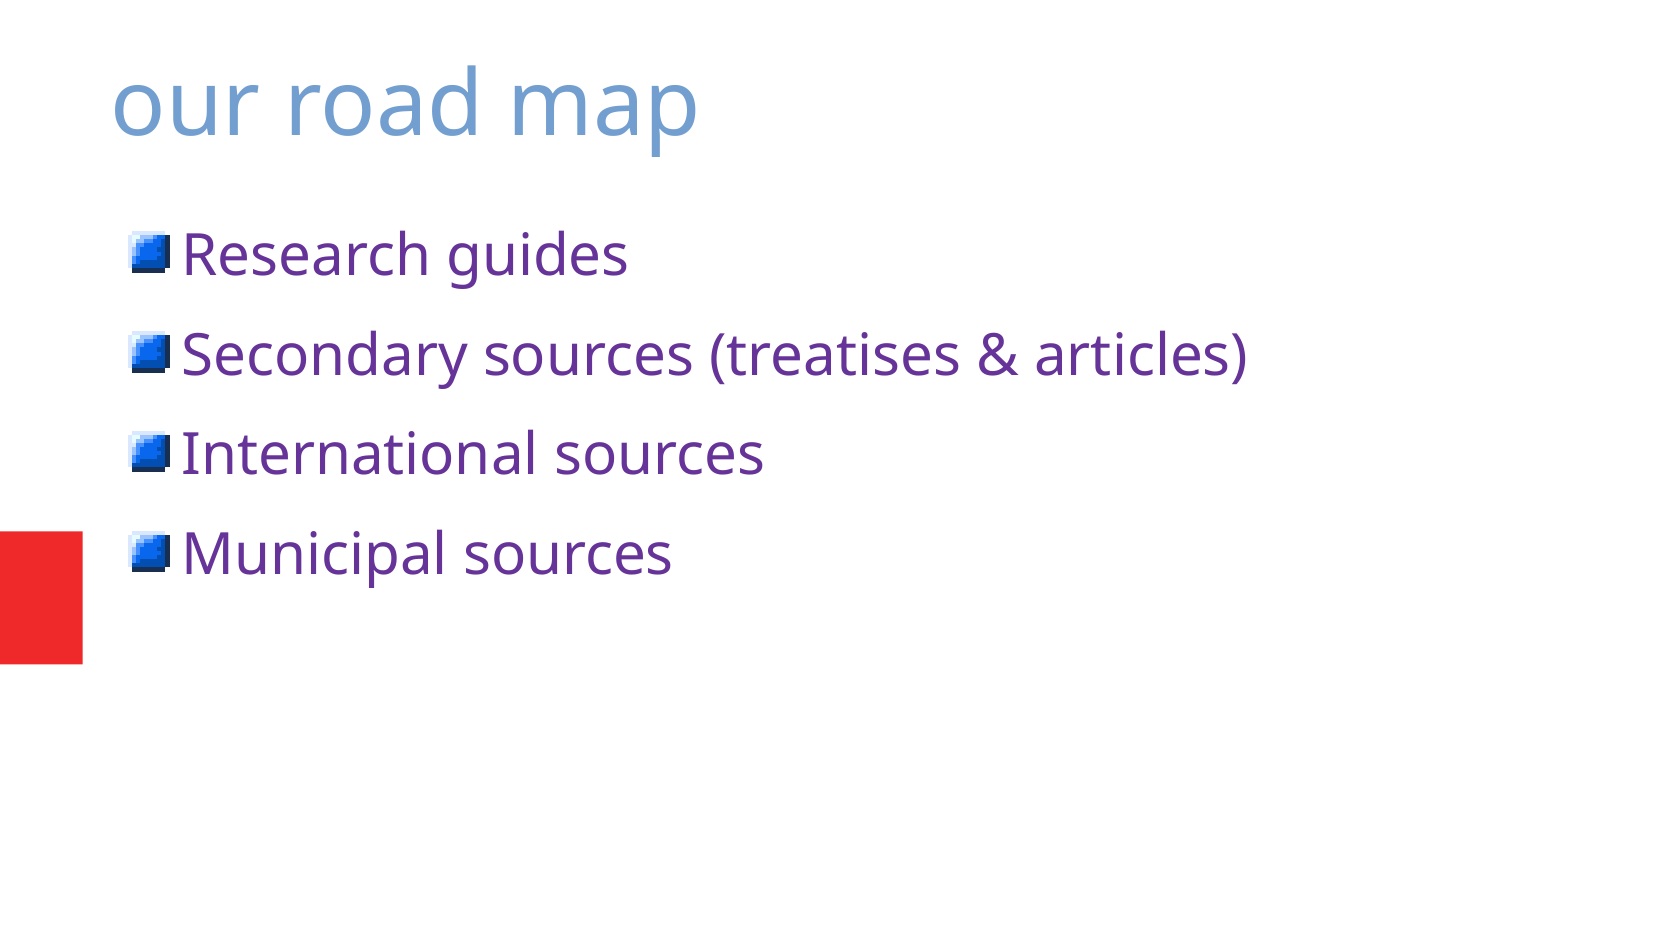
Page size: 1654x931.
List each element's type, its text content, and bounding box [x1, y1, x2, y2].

picture [128, 231, 170, 273]
picture [128, 531, 170, 572]
picture [128, 431, 170, 472]
text_box our road map [110, 4, 1586, 193]
text_box Research guides Secondary sources (treatises & articles) International sources Municipal sources [110, 216, 1586, 827]
picture [128, 331, 170, 373]
